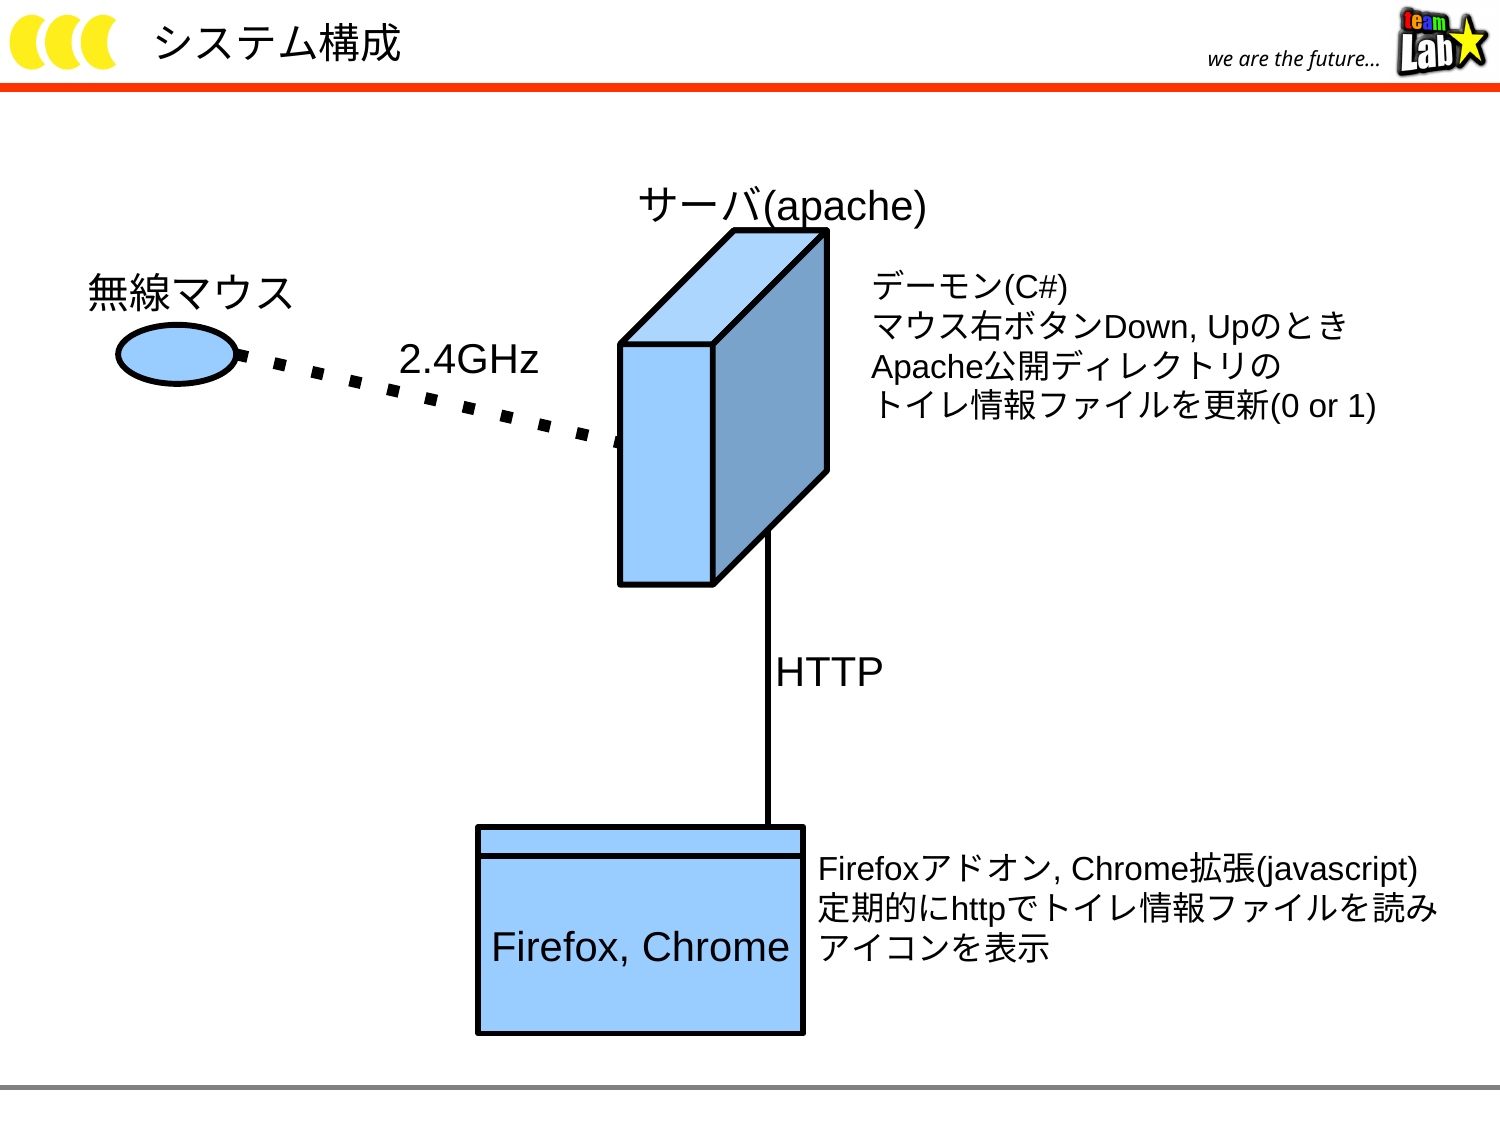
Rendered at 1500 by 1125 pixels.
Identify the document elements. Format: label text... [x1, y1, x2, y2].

text_box サーバ(apache) [620, 171, 945, 237]
text_box 2.4GHz [383, 324, 555, 390]
text_box 無線マウス [59, 259, 325, 325]
text_box HTTP [726, 637, 934, 703]
text_box デーモン(C#) マウス右ボタンDown, Upのとき Apache公開ディレクトリの トイレ情報ファイルを更新(0 or 1) [856, 257, 1477, 433]
picture [1386, 0, 1499, 83]
text_box Firefox, Chrome [478, 857, 804, 1034]
title システム構成 [137, 0, 925, 100]
text_box [620, 237, 827, 585]
text_box [118, 324, 236, 384]
text_box [383, 324, 591, 400]
text_box Firefoxアドオン, Chrome拡張(javascript) 定期的にhttpでトイレ情報ファイルを読み アイコンを表示 [803, 839, 1477, 975]
text_box [478, 826, 804, 857]
